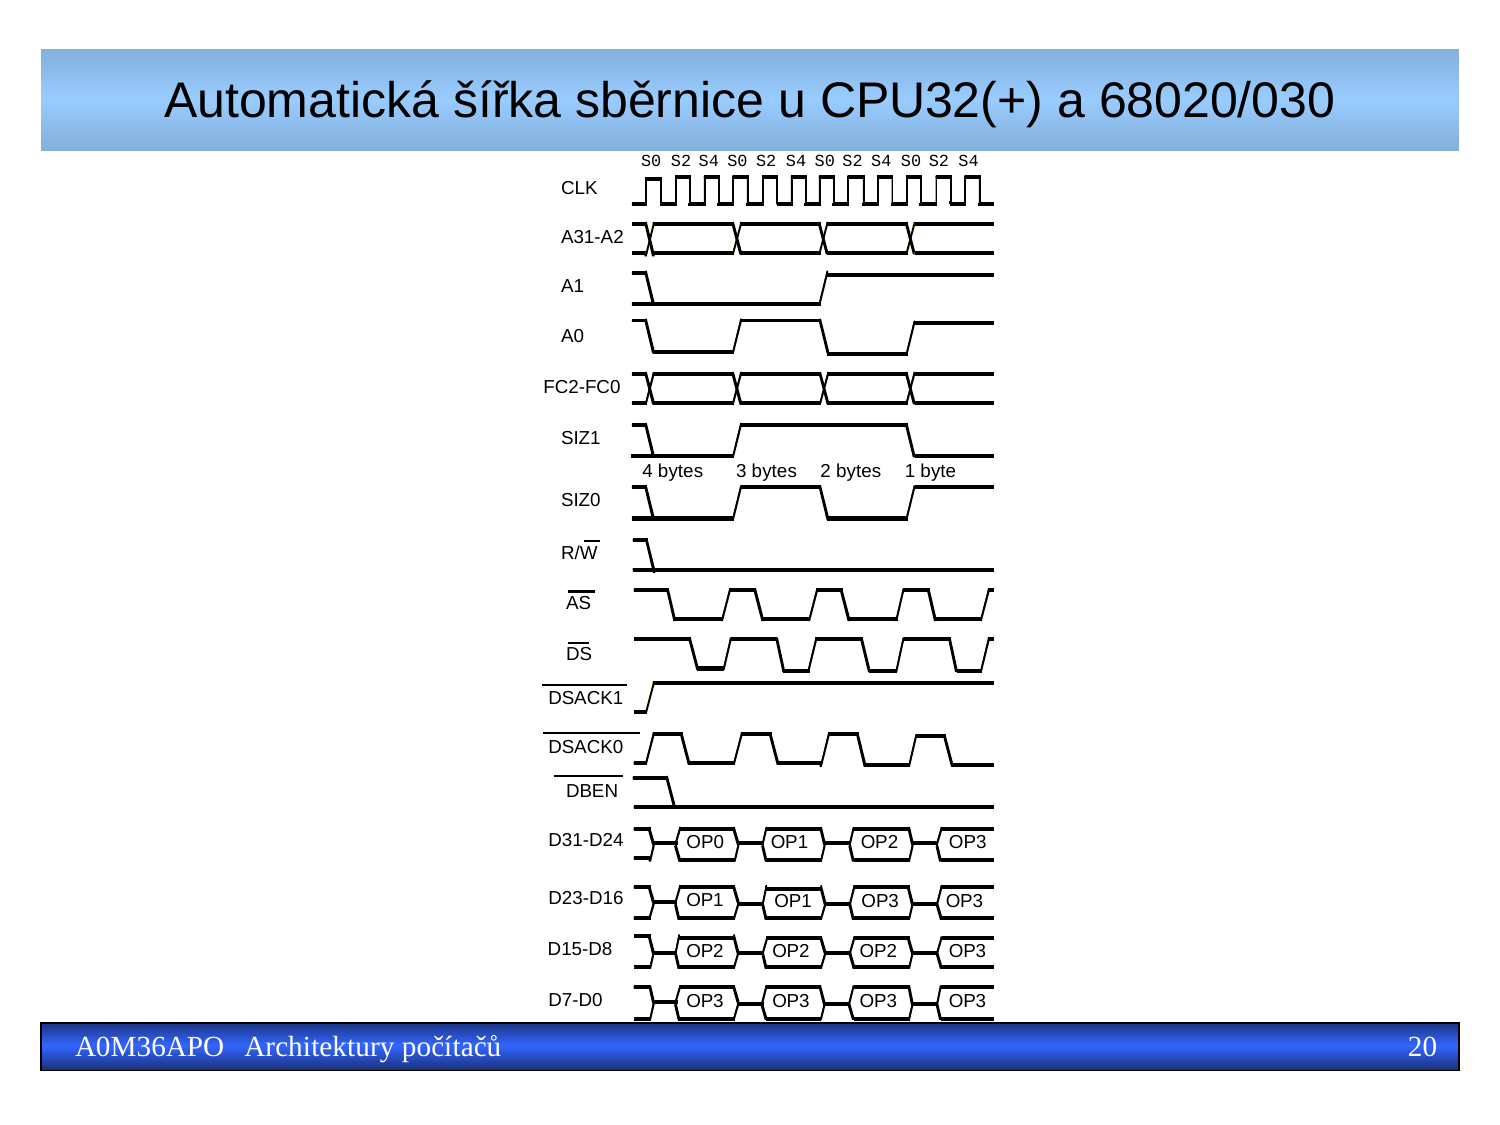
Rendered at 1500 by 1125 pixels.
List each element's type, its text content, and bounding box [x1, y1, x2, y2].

title Automatická šířka sběrnice u CPU32(+) a 68020/030 [41, 49, 1459, 151]
